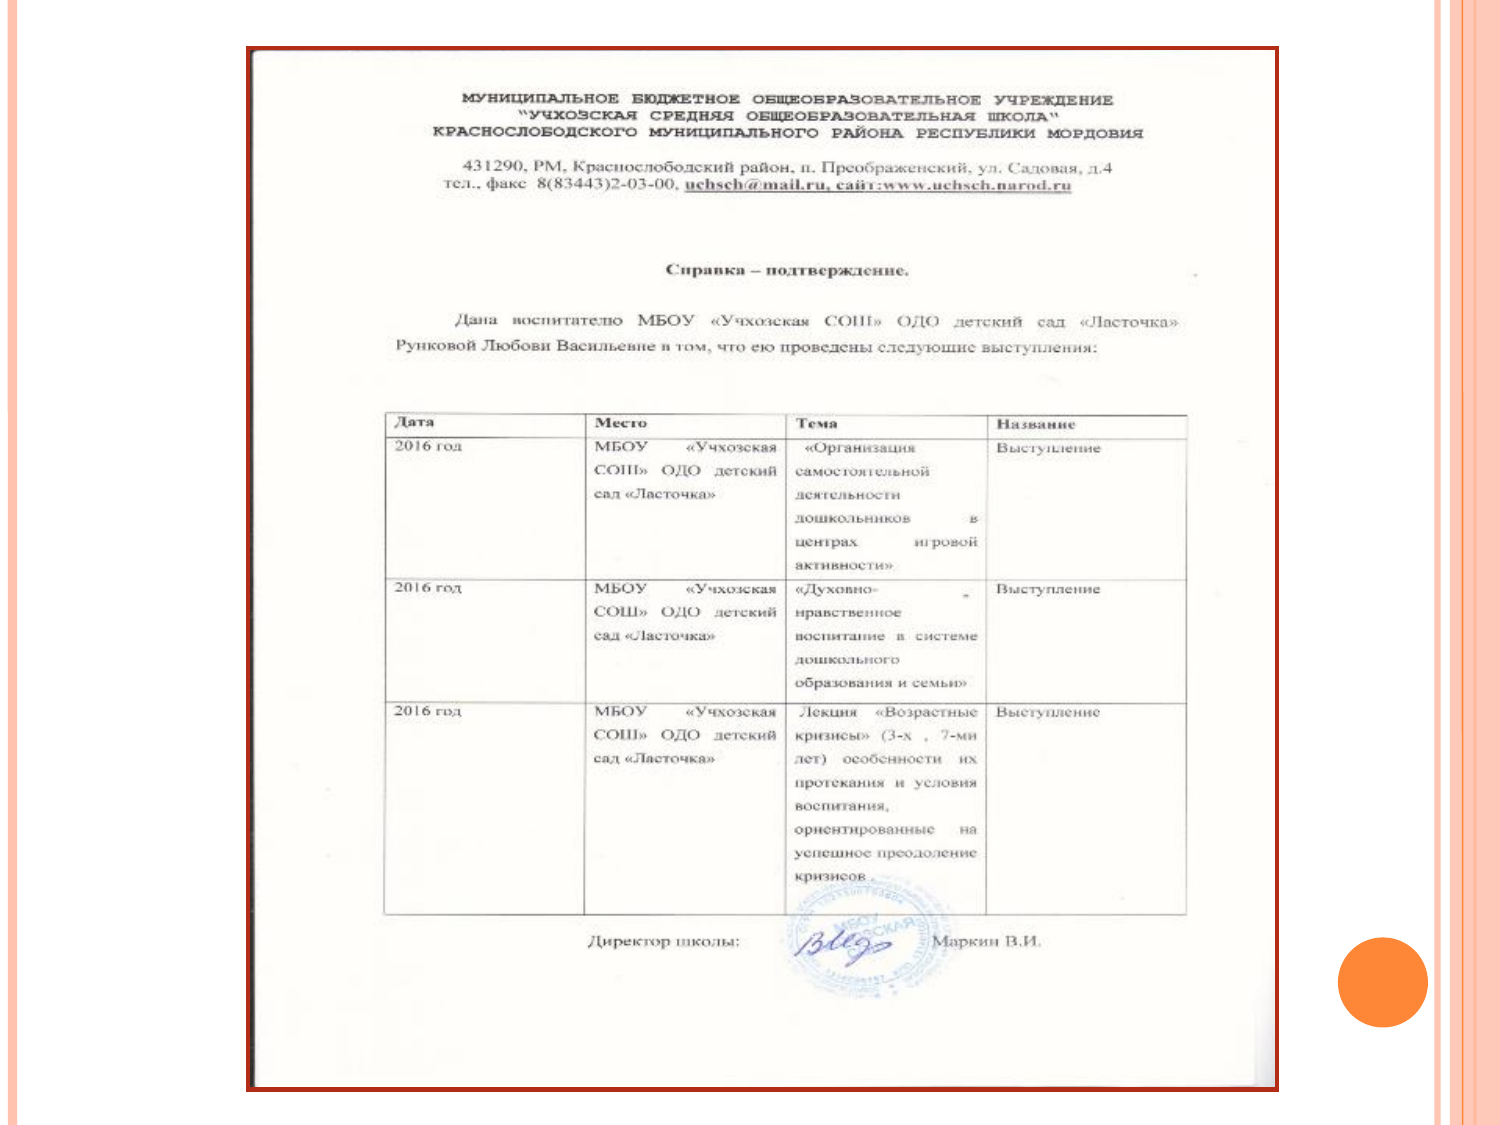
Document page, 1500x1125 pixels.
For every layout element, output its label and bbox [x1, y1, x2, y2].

picture [249, 50, 1275, 1088]
